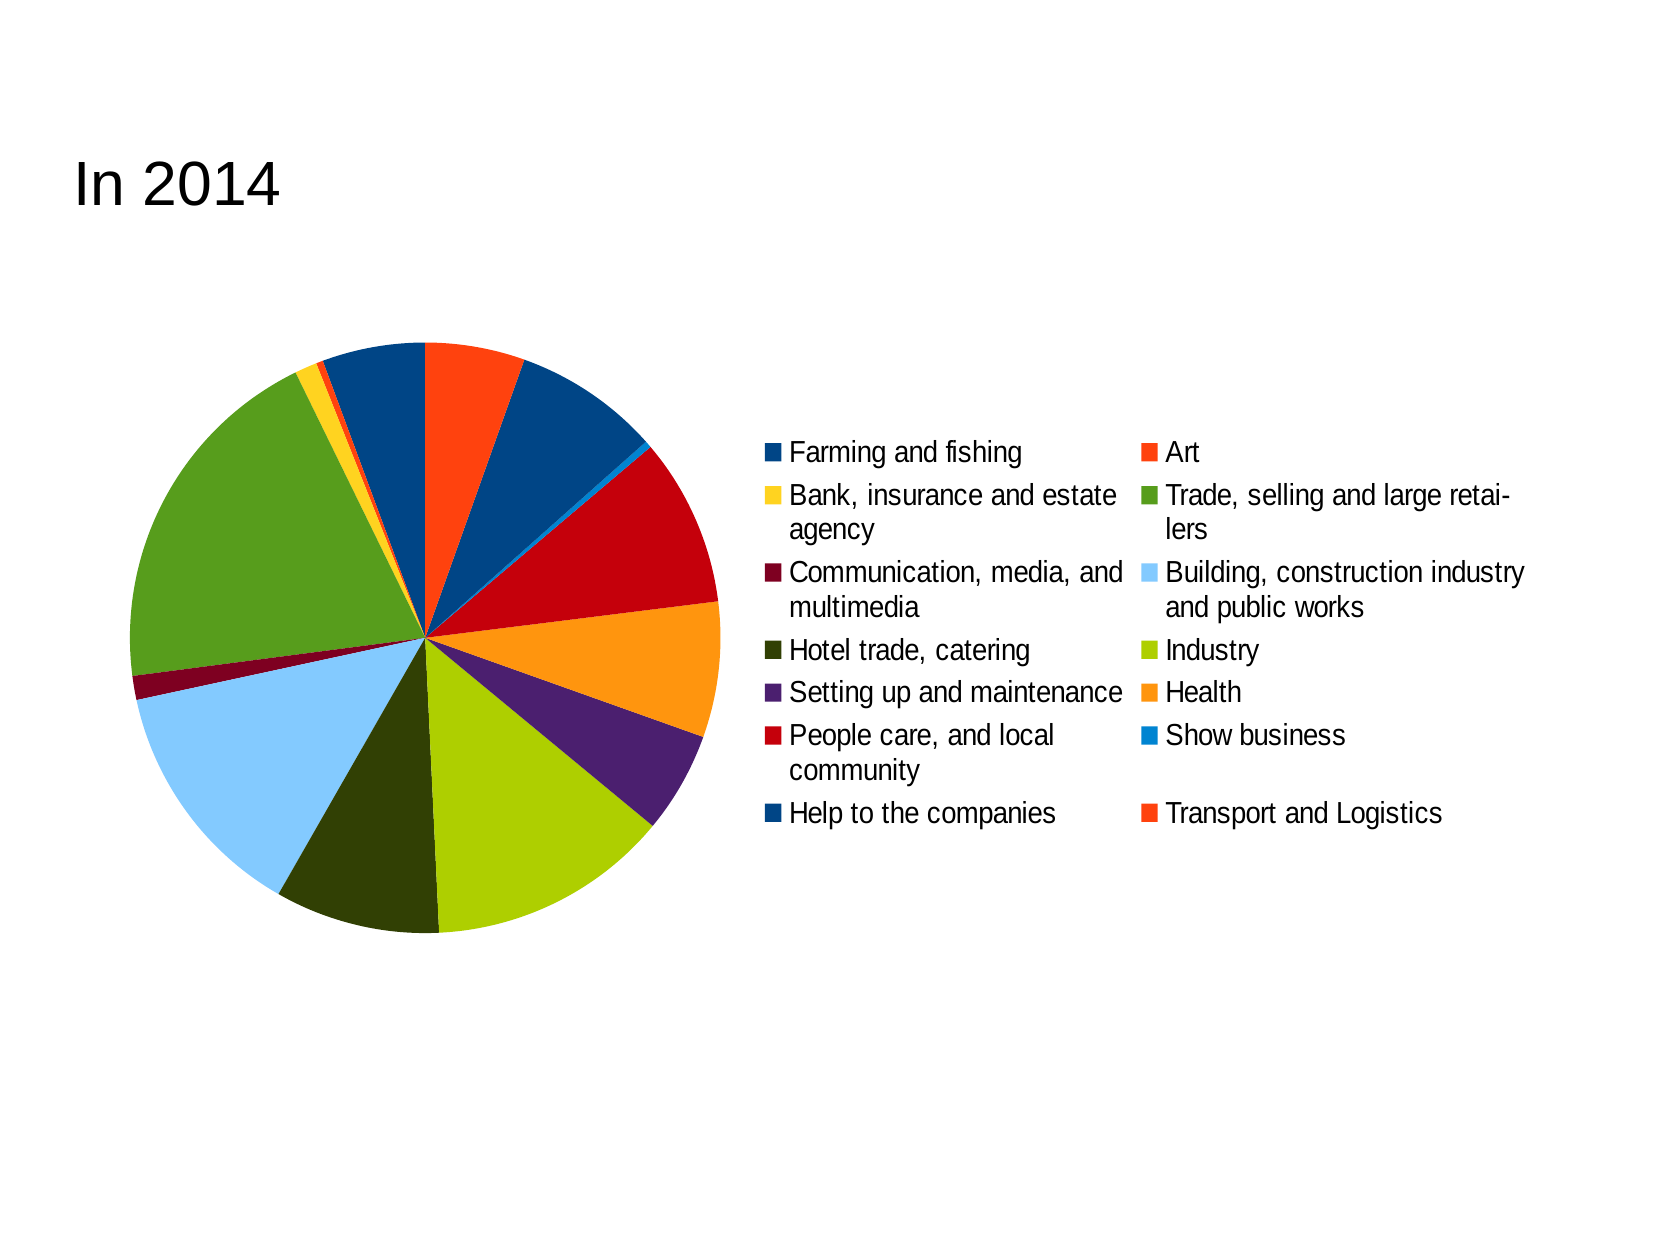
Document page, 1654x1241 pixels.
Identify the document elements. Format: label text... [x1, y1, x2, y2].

picture [129, 342, 721, 934]
picture [755, 426, 1536, 839]
text_box In 2014 [59, 141, 662, 227]
